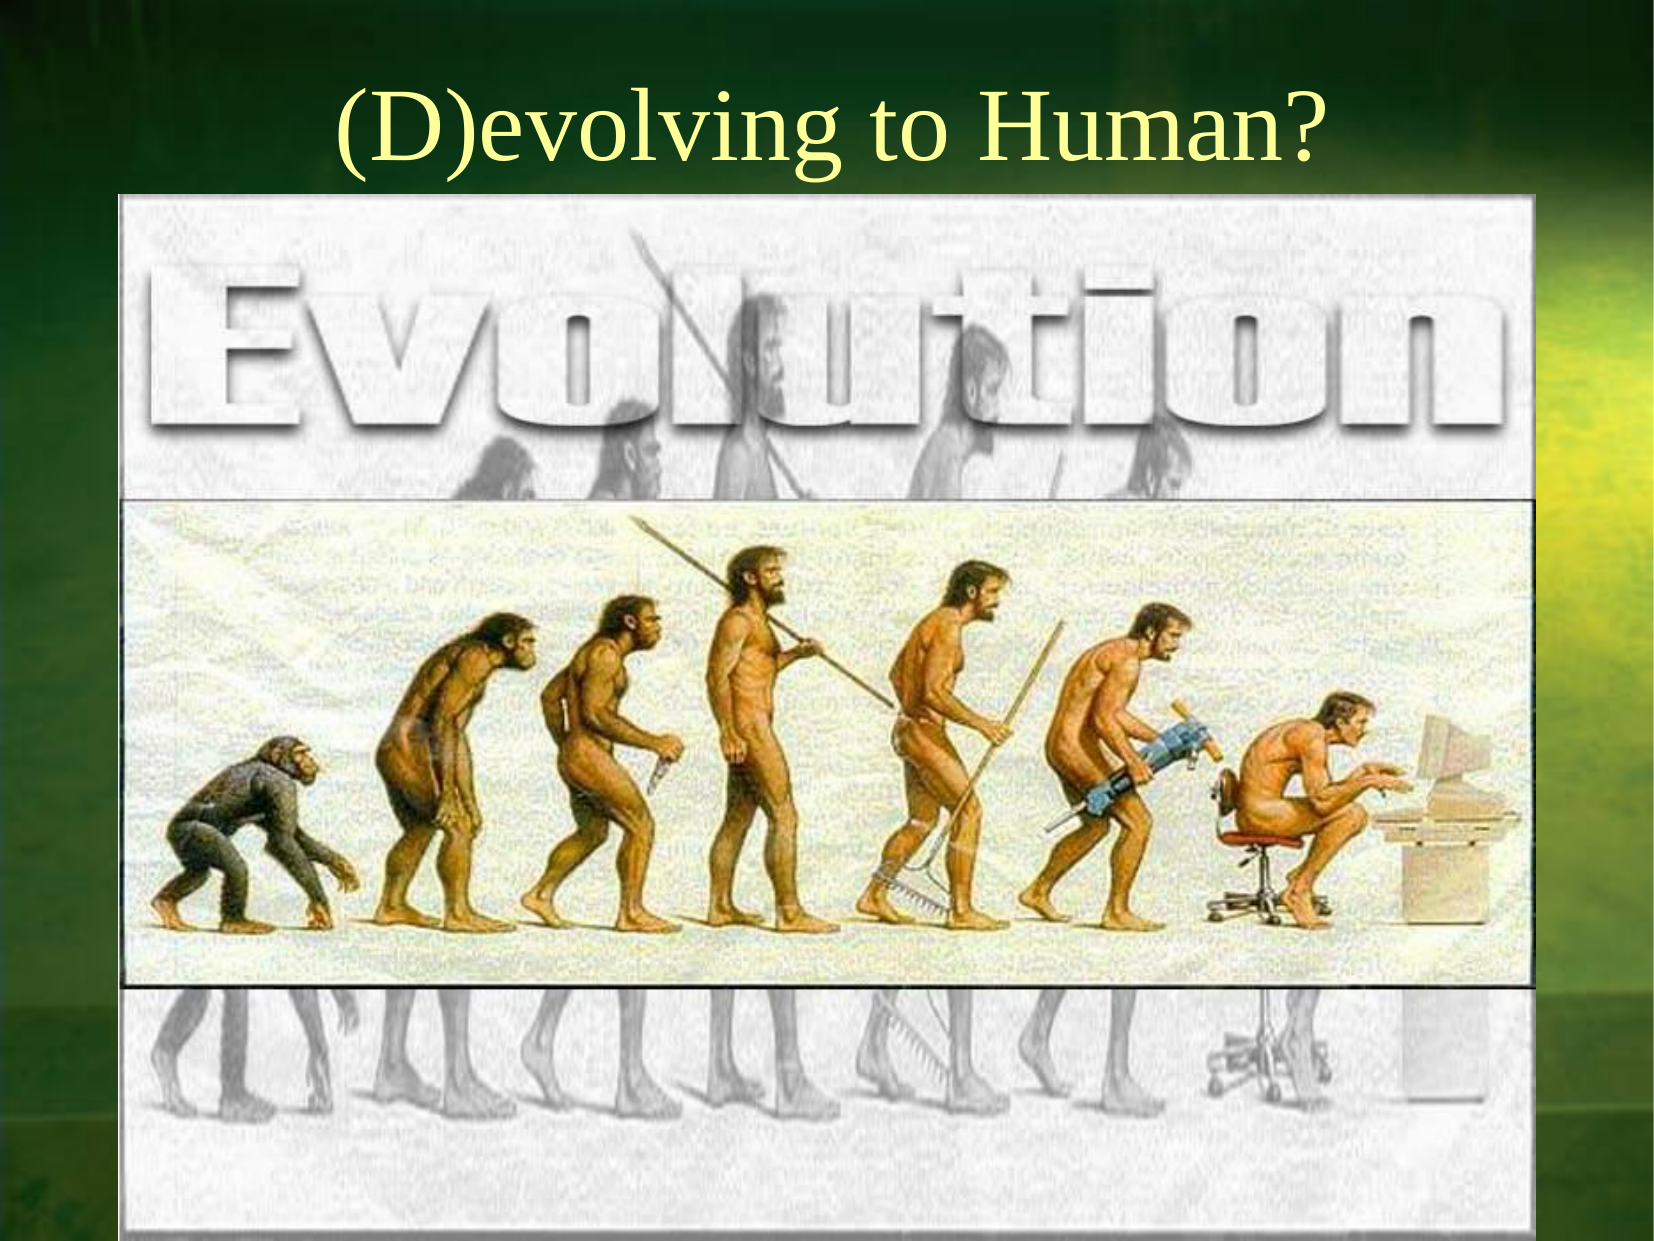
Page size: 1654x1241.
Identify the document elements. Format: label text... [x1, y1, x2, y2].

picture [0, 0, 1654, 1241]
title (D)evolving to Human? [129, 29, 1536, 194]
